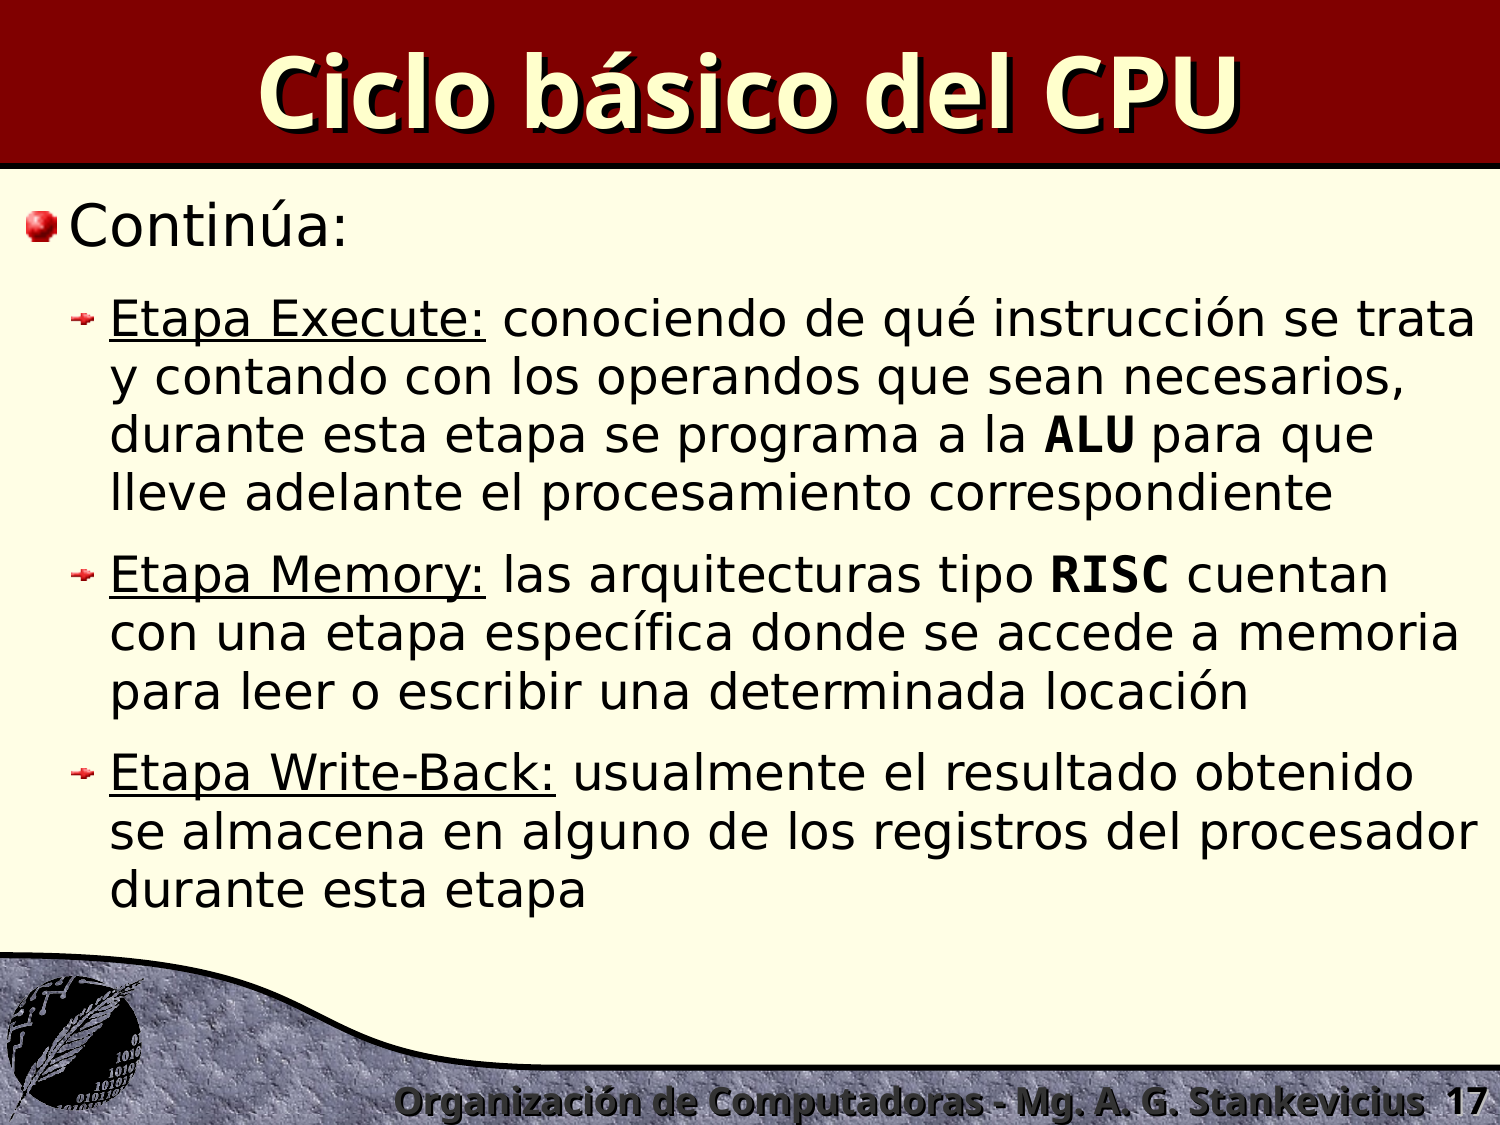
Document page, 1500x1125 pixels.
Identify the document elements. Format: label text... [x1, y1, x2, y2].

picture [448, 1100, 455, 1110]
title Ciclo básico del CPU [15, 5, 1485, 160]
list Continúa: Etapa Execute: conociendo de qué instrucción se trata y contando con los operandos que sean necesarios, durante esta etapa se programa a la ALU para que lleve adelante el procesamiento correspondiente Etapa Memory: las arquitecturas tipo RISC cuentan con una etapa específica donde se accede a memoria para leer o escribir una determinada locación Etapa Write-Back: usualmente el resultado obtenido se almacena en alguno de los registros del procesador durante esta etapa [11, 192, 1486, 935]
picture [802, 1100, 806, 1110]
picture [1058, 1100, 1065, 1110]
picture [0, 959, 1500, 1125]
